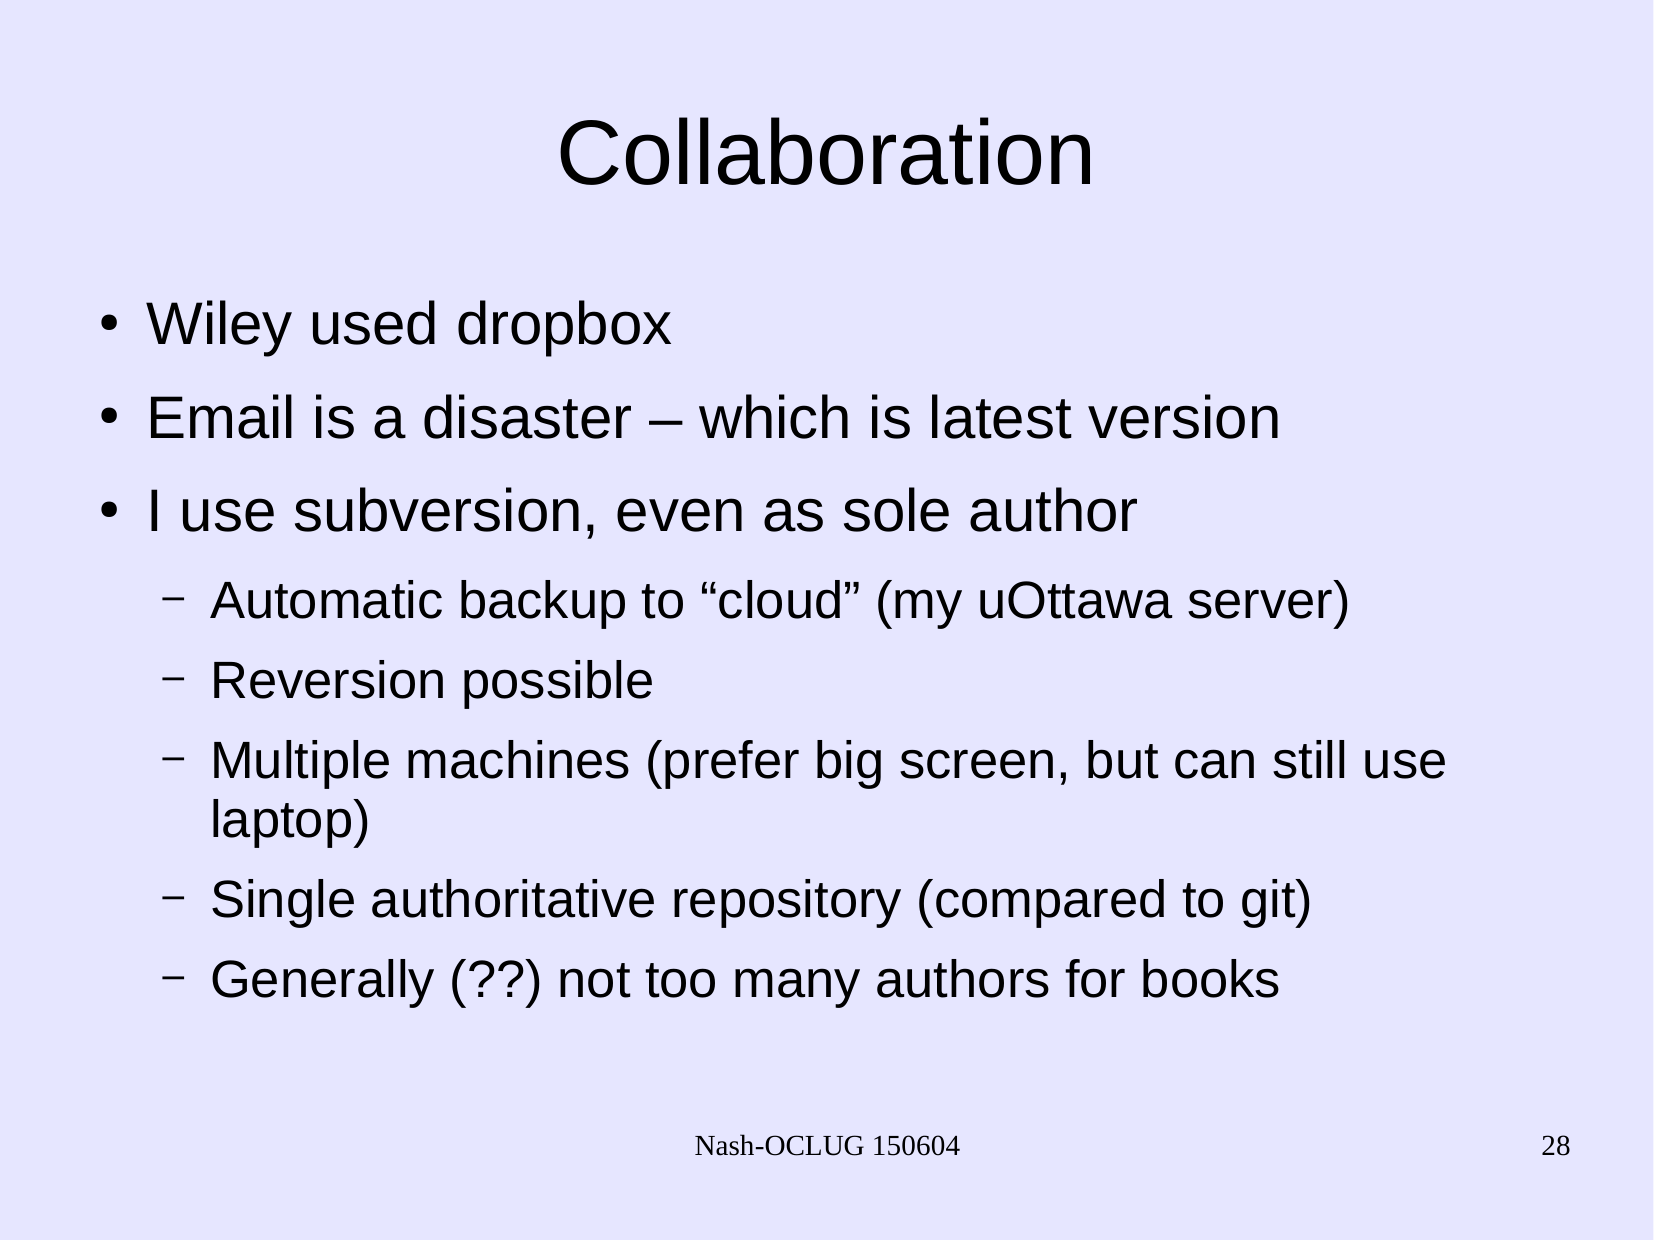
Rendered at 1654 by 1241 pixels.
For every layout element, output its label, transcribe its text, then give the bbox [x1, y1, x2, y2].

list Wiley used dropbox Email is a disaster – which is latest version I use subversion, even as sole author Automatic backup to “cloud” (my uOttawa server) Reversion possible Multiple machines (prefer big screen, but can still use laptop) Single authoritative repository (compared to git) Generally (??) not too many authors for books [82, 290, 1538, 1010]
title Collaboration [82, 49, 1571, 257]
